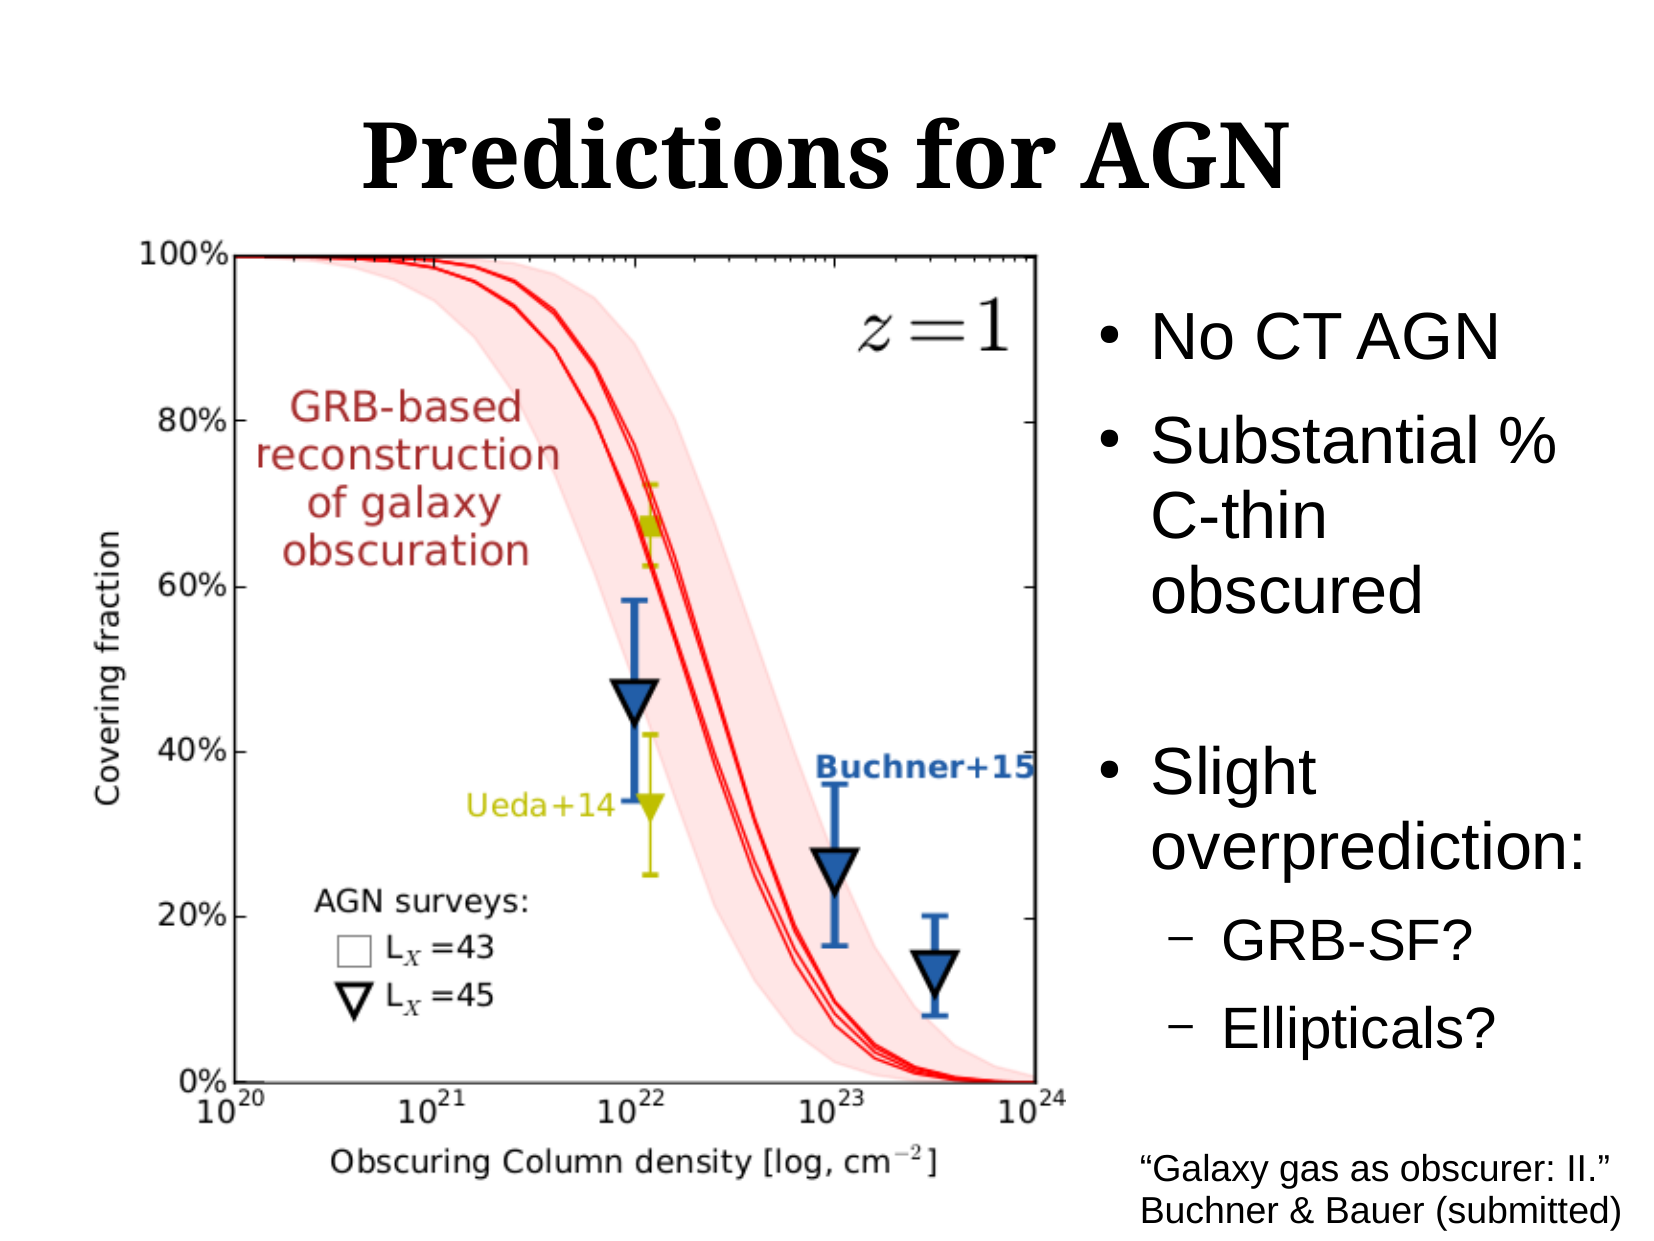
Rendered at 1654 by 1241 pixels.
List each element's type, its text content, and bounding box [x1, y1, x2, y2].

text_box “Galaxy gas as obscurer: II.” Buchner & Bauer (submitted) [1125, 1140, 1646, 1240]
list Slight overprediction: GRB-SF? Ellipticals? [1080, 691, 1621, 1126]
list No CT AGN Substantial % C-thin obscured [1080, 195, 1621, 691]
title Predictions for AGN [82, 49, 1571, 257]
picture [75, 236, 1066, 1201]
